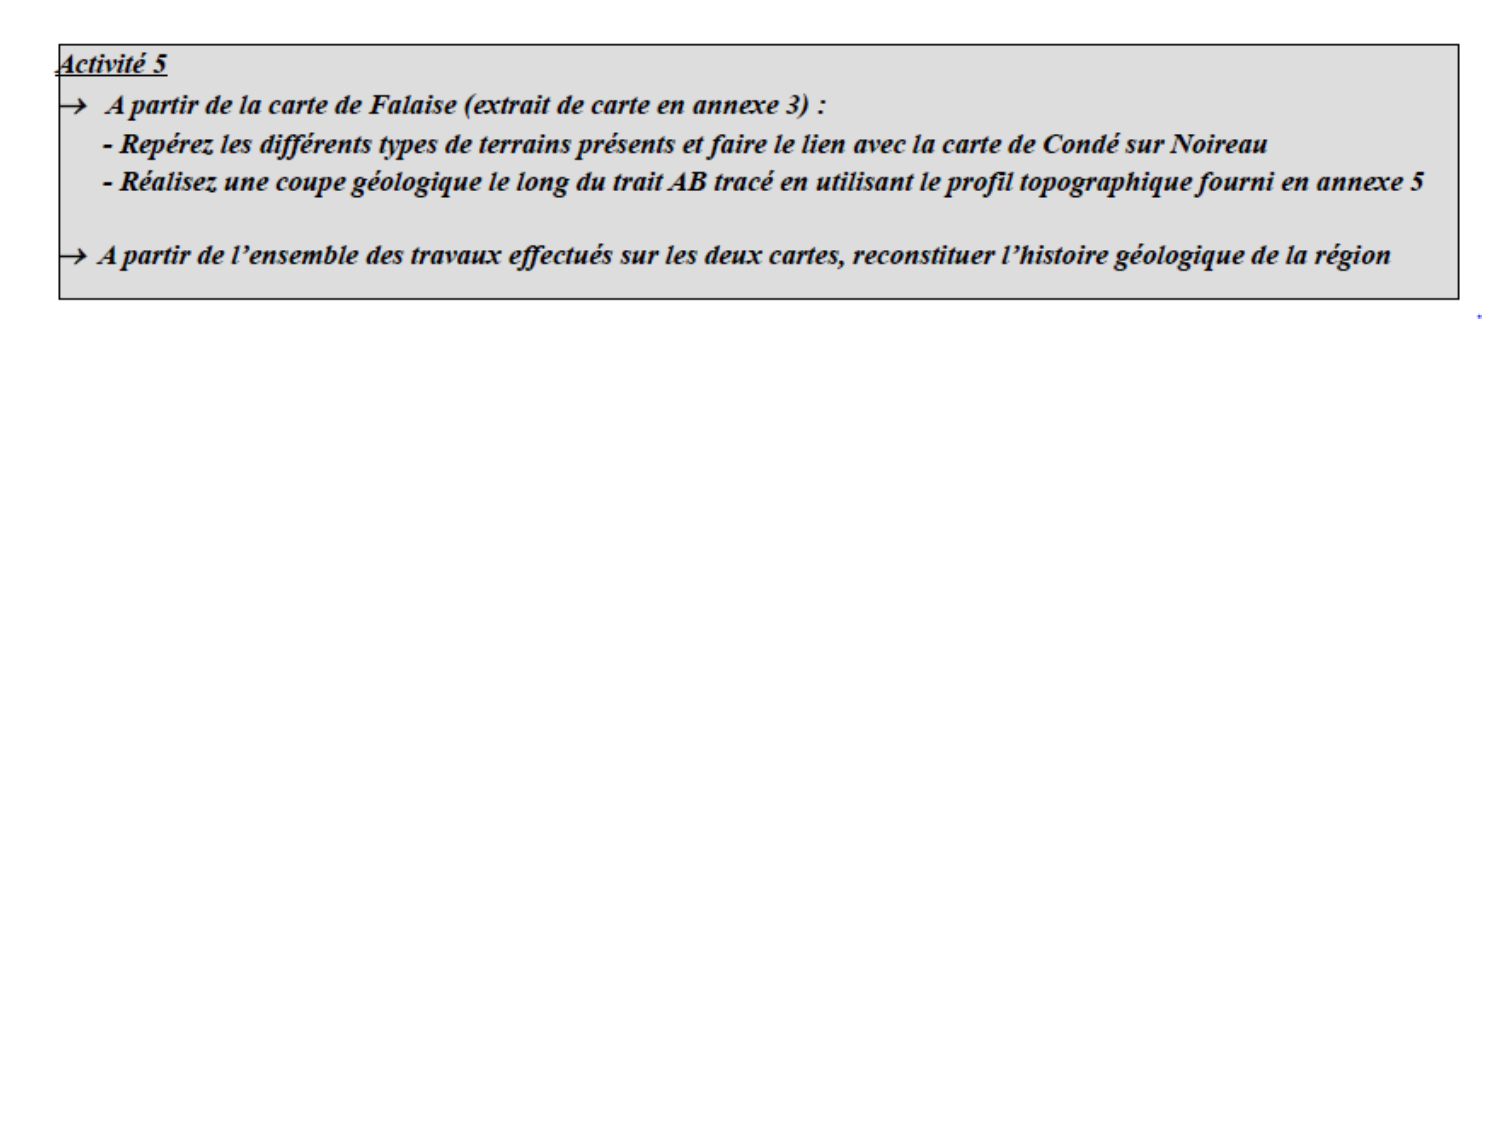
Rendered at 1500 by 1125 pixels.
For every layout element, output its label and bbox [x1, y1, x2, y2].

picture [35, 34, 1482, 319]
